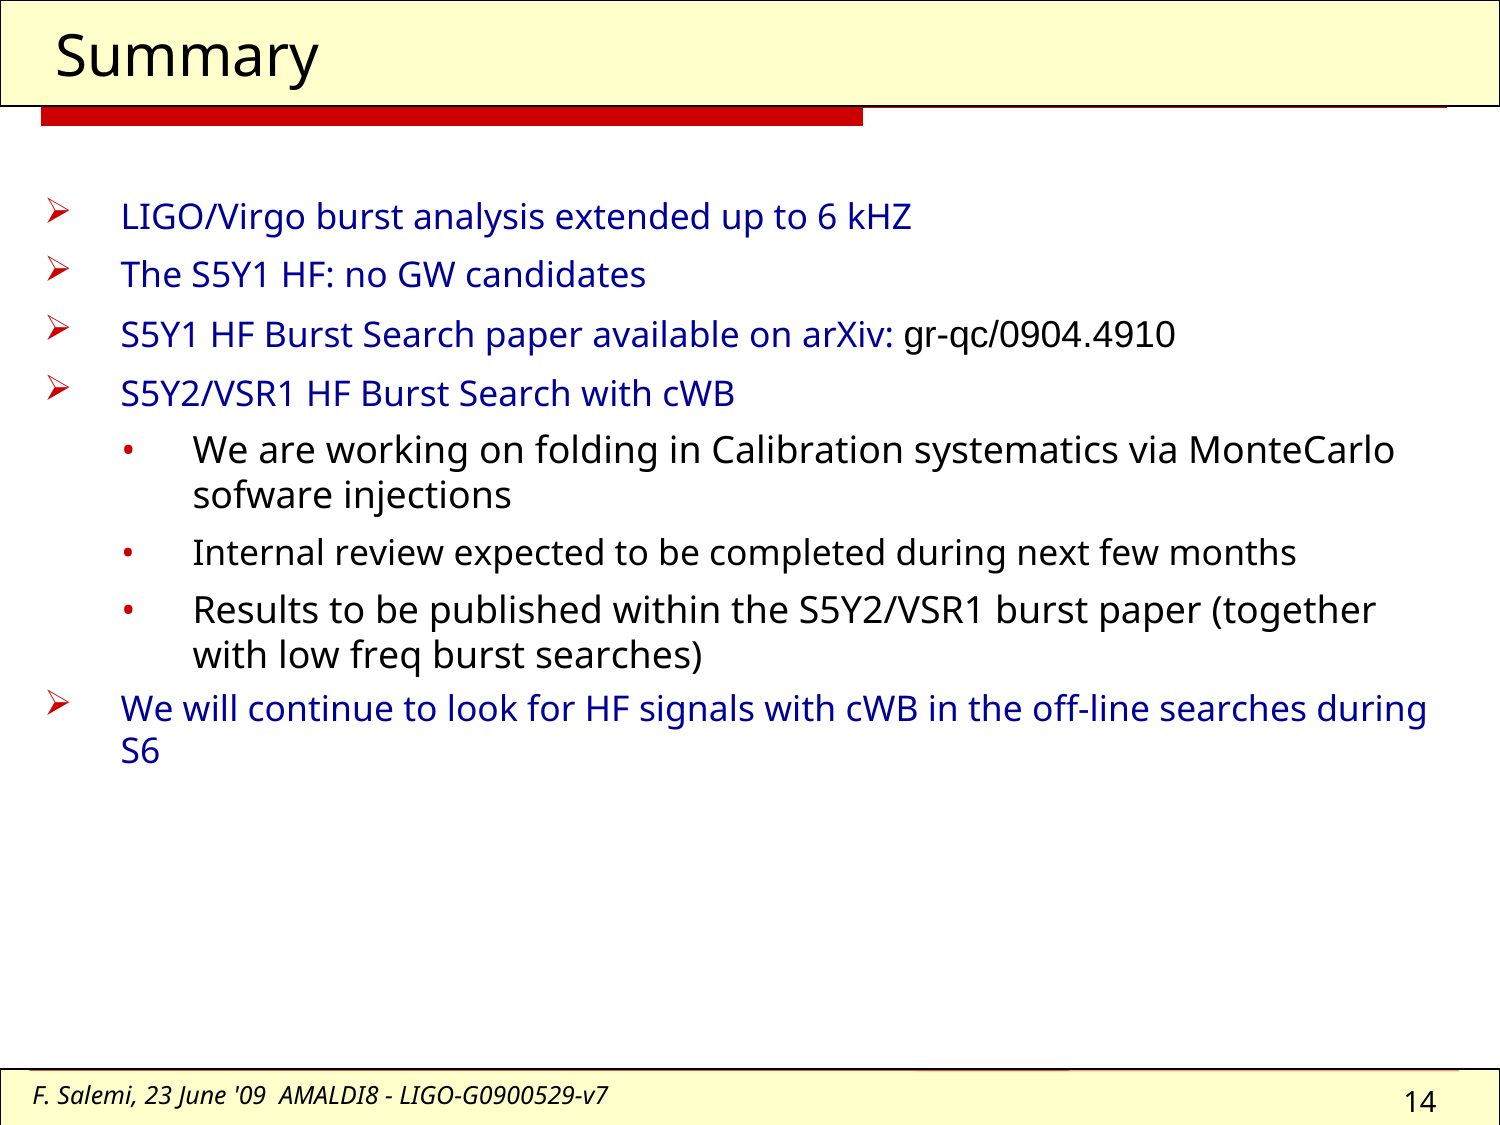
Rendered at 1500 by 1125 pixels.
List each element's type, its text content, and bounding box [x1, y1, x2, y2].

title Summary [41, 4, 1459, 100]
text_box LIGO/Virgo burst analysis extended up to 6 kHZ The S5Y1 HF: no GW candidates S5Y1 HF Burst Search paper available on arXiv: gr-qc/0904.4910 S5Y2/VSR1 HF Burst Search with cWB We are working on folding in Calibration systematics via MonteCarlo sofware injections Internal review expected to be completed during next few months Results to be published within the S5Y2/VSR1 burst paper (together with low freq burst searches) We will continue to look for HF signals with cWB in the off-line searches during S6 [29, 125, 1477, 1004]
